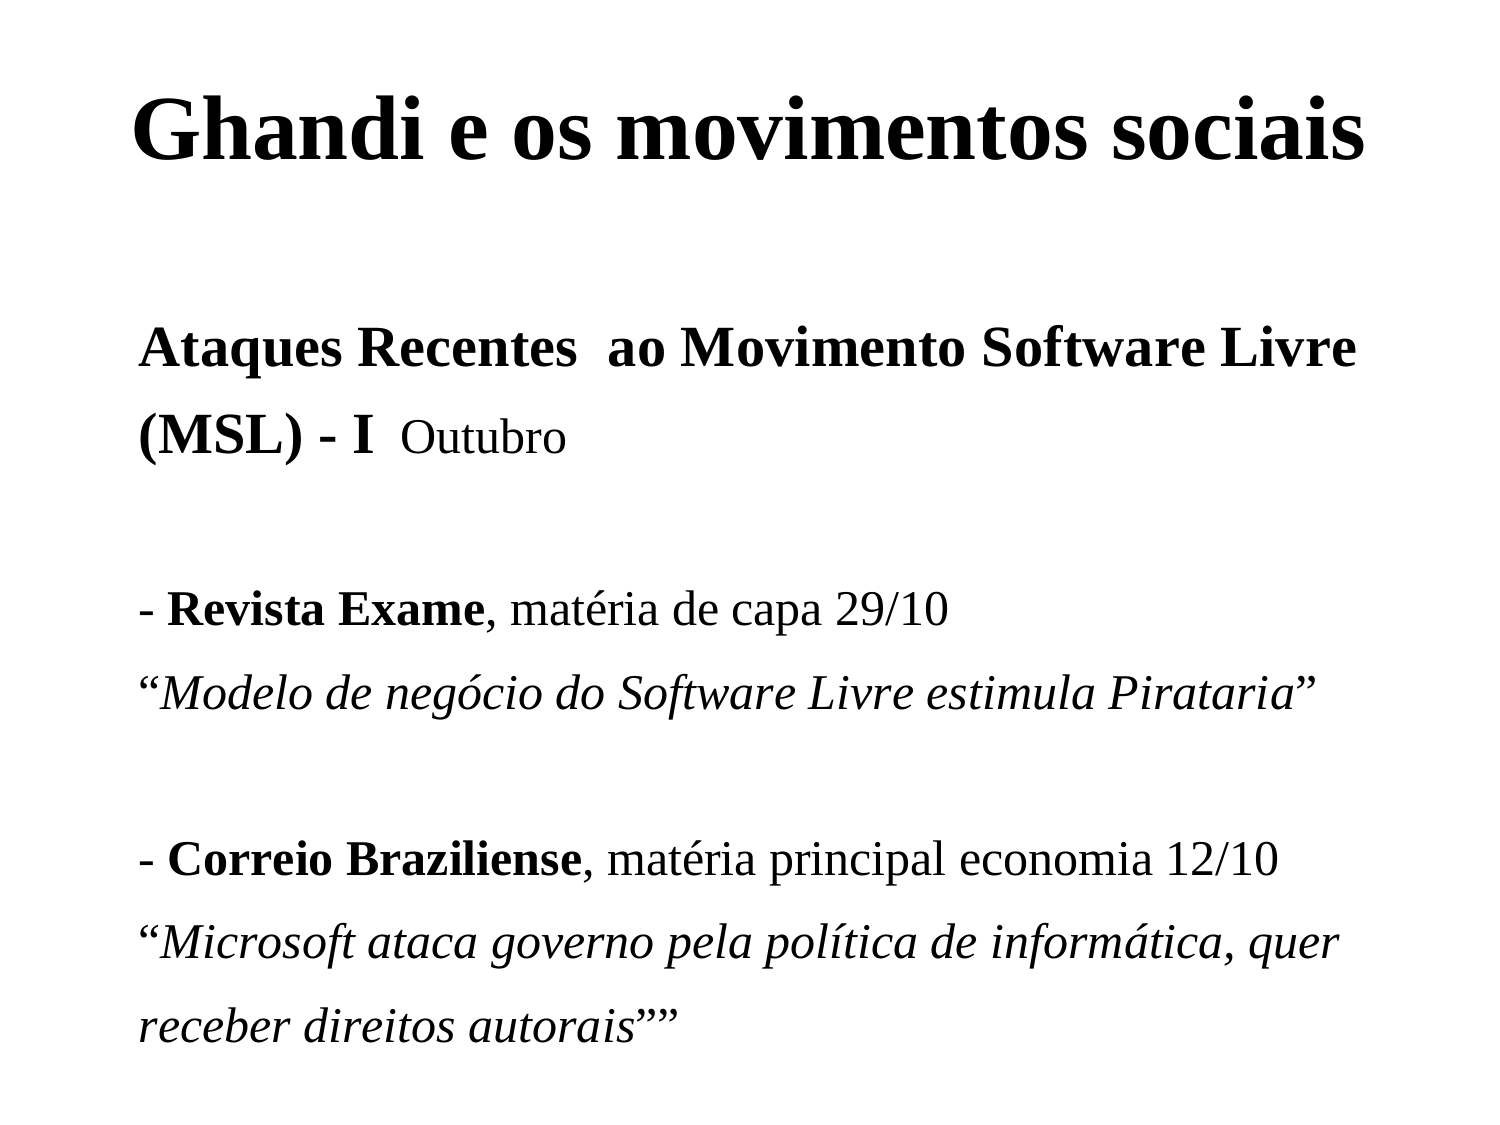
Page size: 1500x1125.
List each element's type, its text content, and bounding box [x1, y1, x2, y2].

text_box Ataques Recentes ao Movimento Software Livre (MSL) - I Outubro - Revista Exame, matéria de capa 29/10 “Modelo de negócio do Software Livre estimula Pirataria” - Correio Braziliense, matéria principal economia 12/10 “Microsoft ataca governo pela política de informática, quer receber direitos autorais”” [123, 283, 1400, 1061]
title Ghandi e os movimentos sociais [84, 52, 1413, 307]
